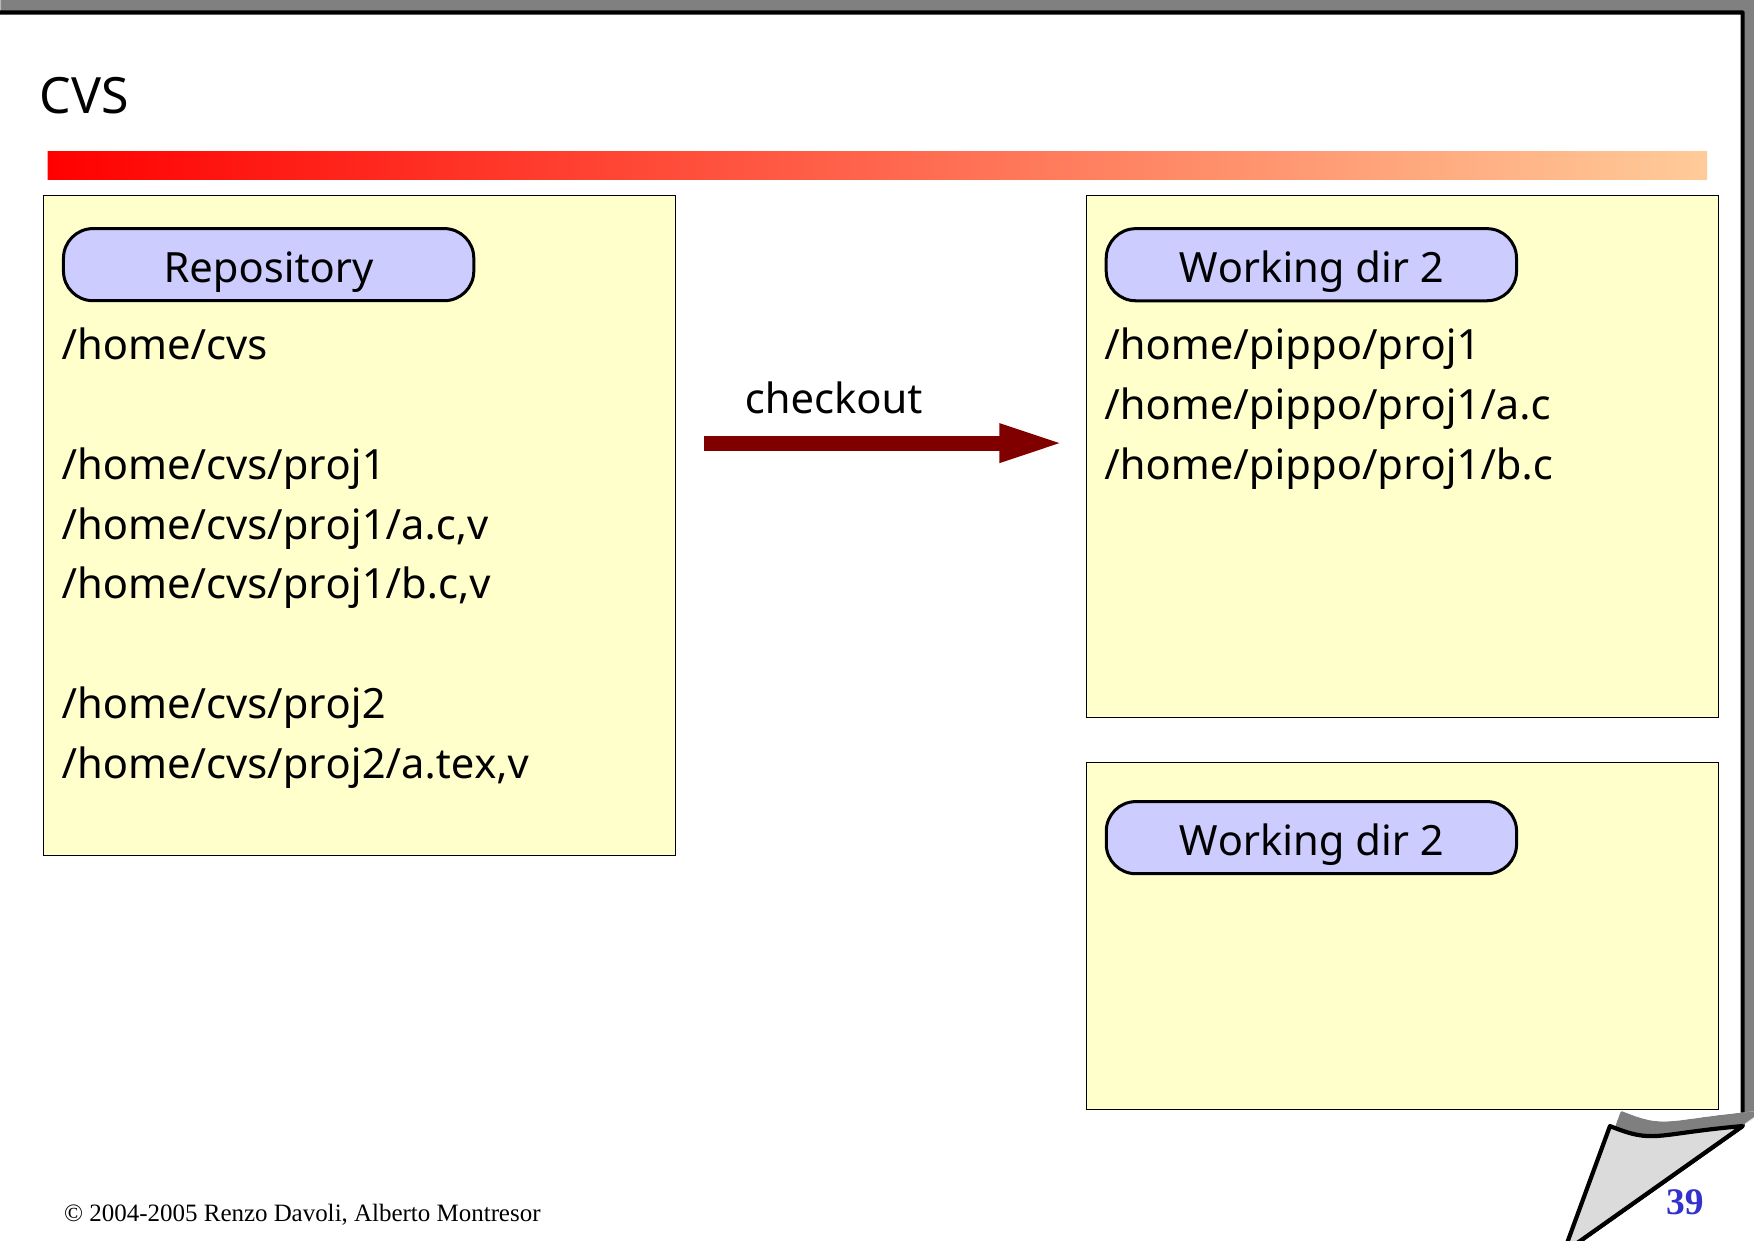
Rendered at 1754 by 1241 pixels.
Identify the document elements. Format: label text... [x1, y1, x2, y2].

text_box /home/pippo/proj1 /home/pippo/proj1/a.c /home/pippo/proj1/b.c [1104, 312, 1701, 647]
title CVS [40, 49, 1714, 144]
text_box Working dir 2 [1106, 228, 1517, 301]
text_box [1086, 762, 1719, 1110]
text_box Working dir 2 [1106, 801, 1517, 874]
text_box checkout [745, 365, 986, 430]
text_box [1086, 195, 1719, 718]
text_box /home/cvs /home/cvs/proj1 /home/cvs/proj1/a.c,v /home/cvs/proj1/b.c,v /home/cvs/proj2 /home/cvs/proj2/a.tex,v [61, 312, 658, 850]
text_box Repository [63, 228, 474, 301]
text_box [43, 195, 676, 856]
